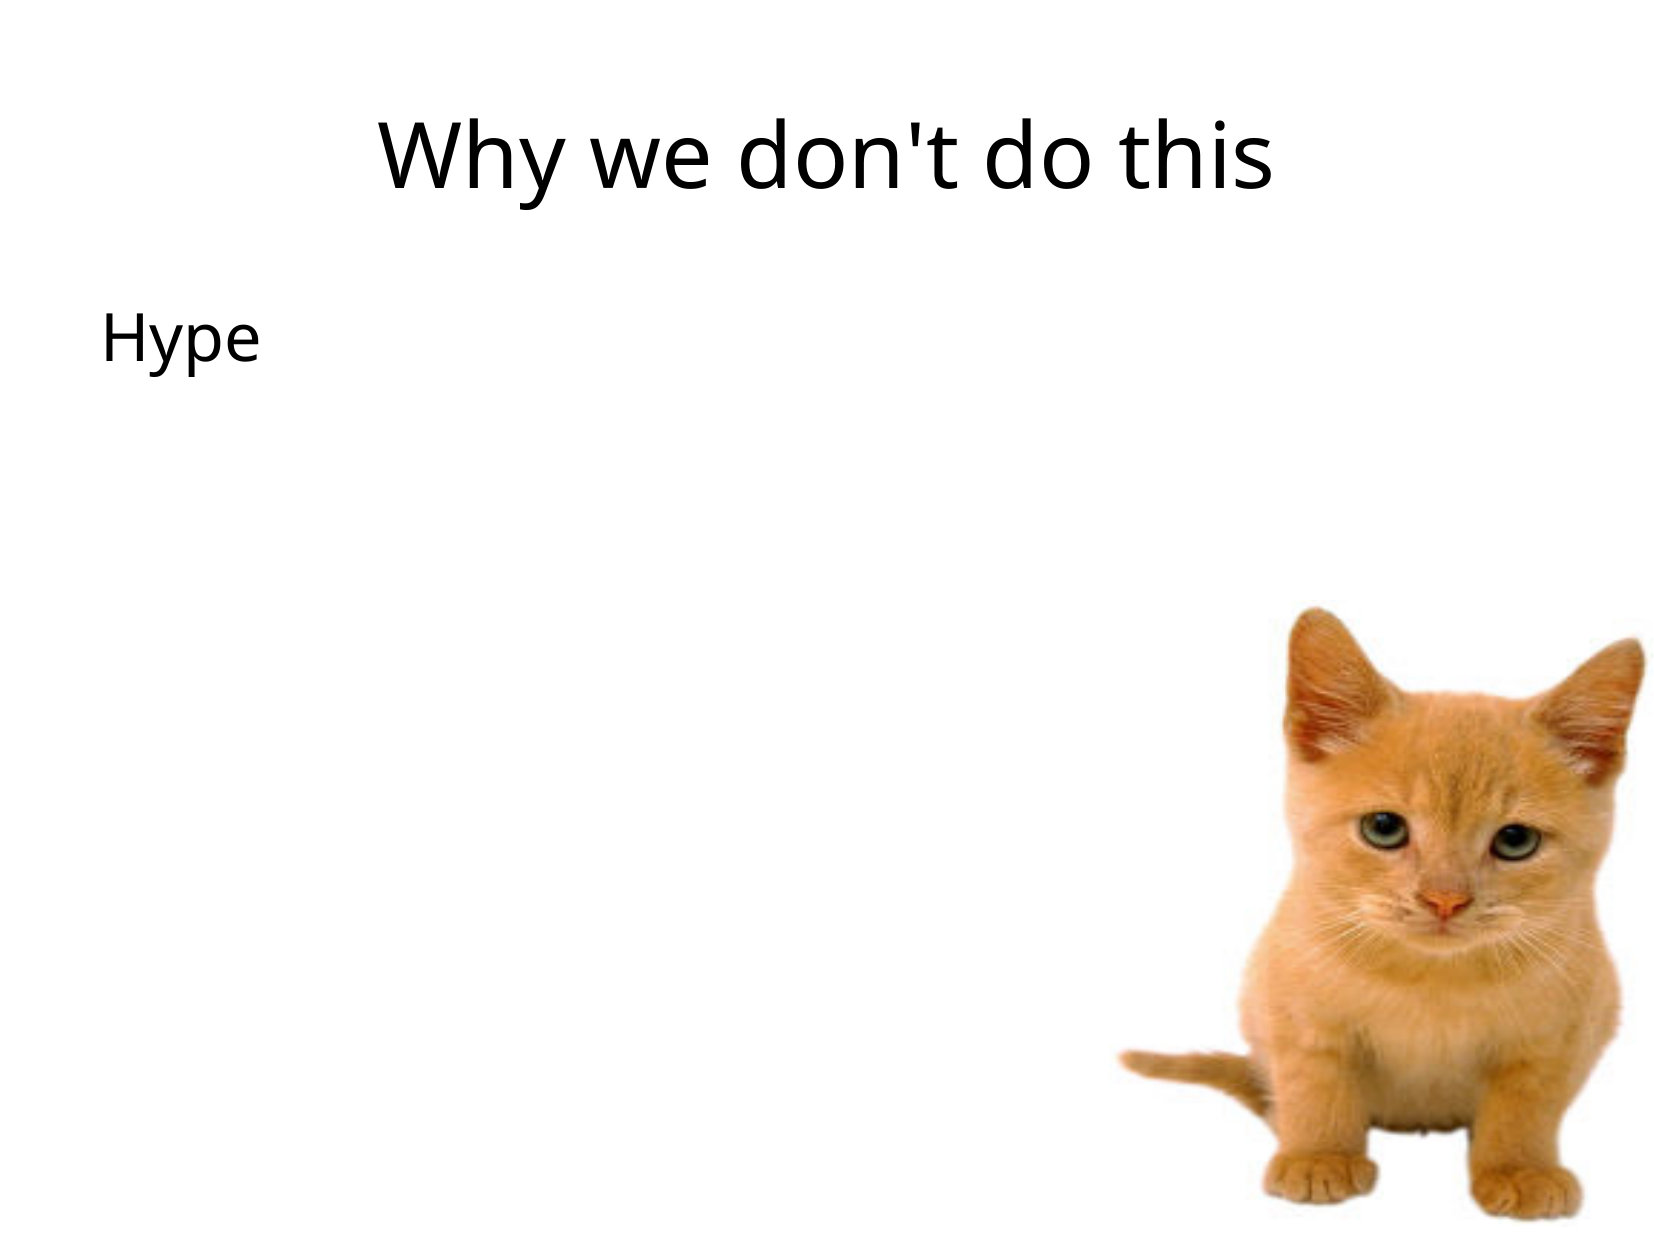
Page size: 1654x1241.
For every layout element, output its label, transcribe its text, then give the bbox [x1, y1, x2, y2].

title Why we don't do this [82, 49, 1571, 257]
picture [1109, 600, 1654, 1227]
list Hype [82, 290, 1571, 1109]
